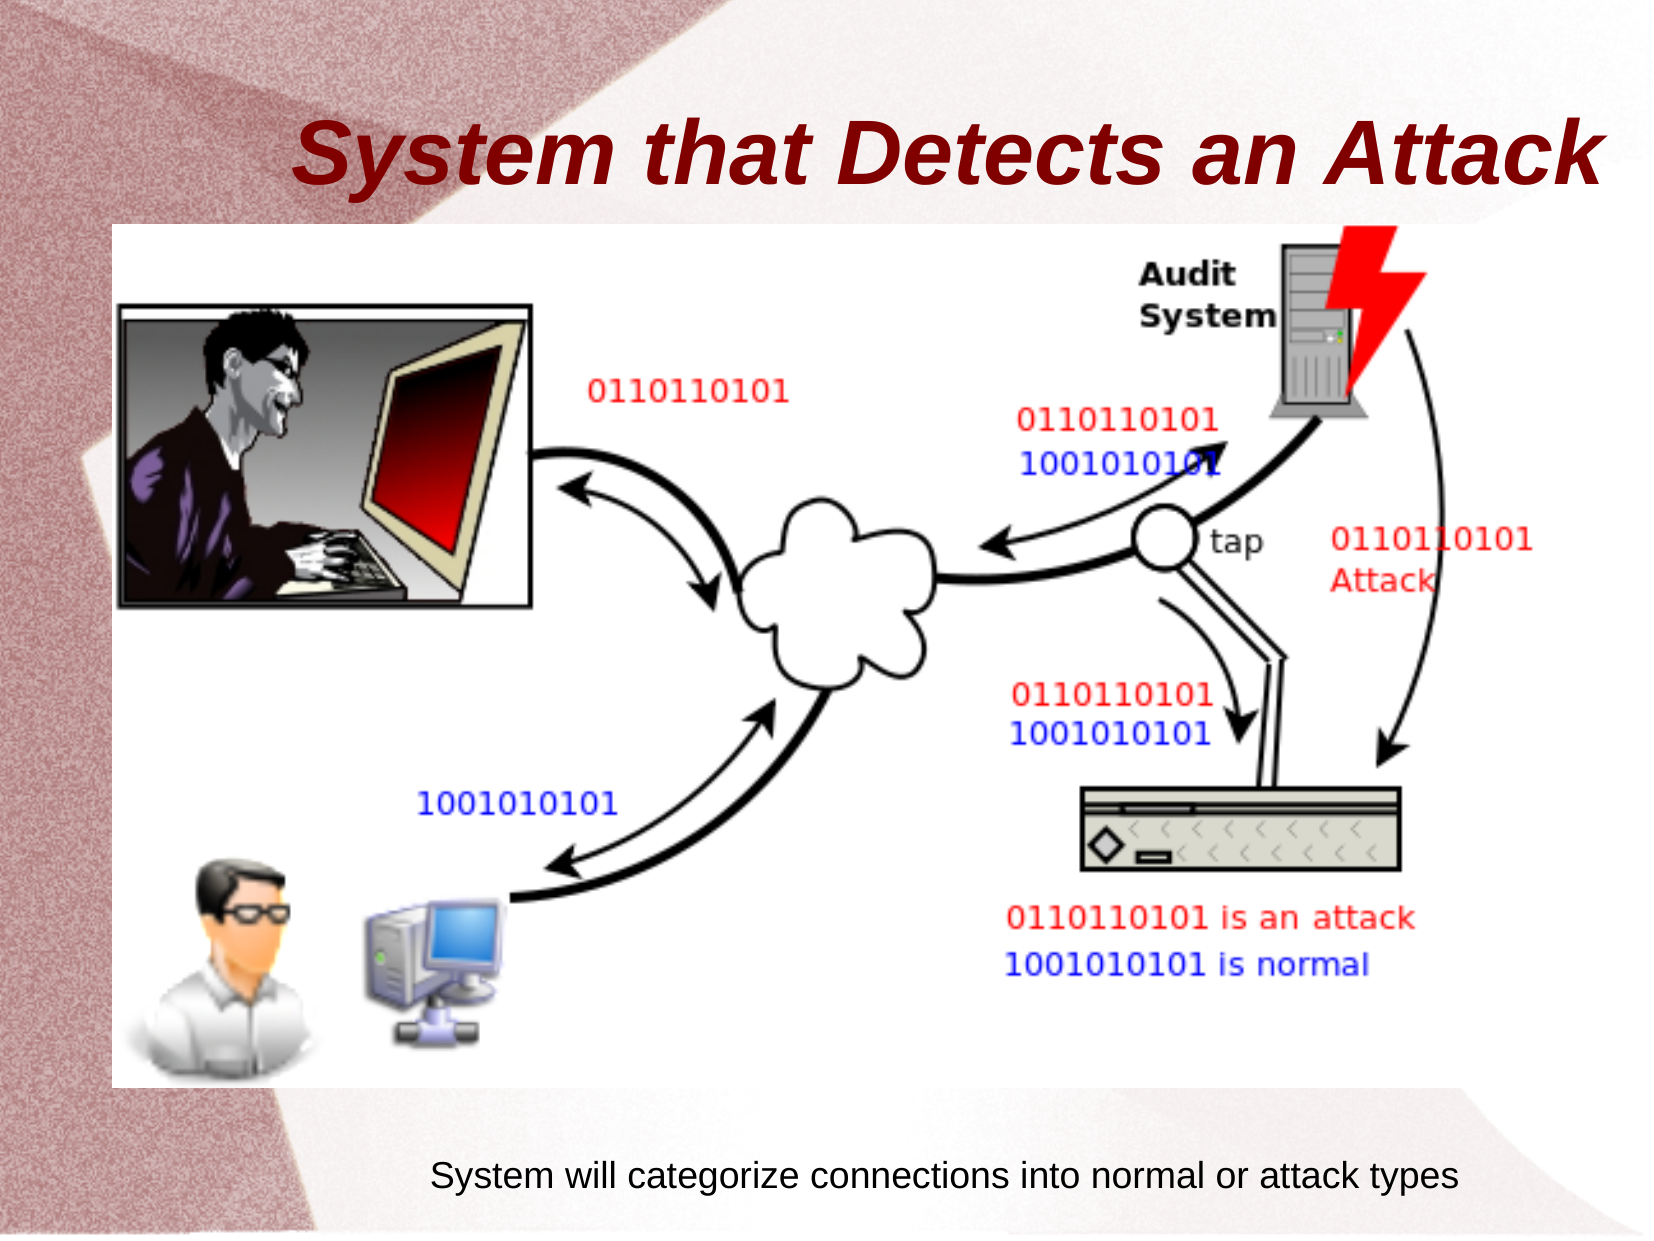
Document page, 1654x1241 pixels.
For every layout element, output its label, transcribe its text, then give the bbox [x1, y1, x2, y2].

title System that Detects an Attack [262, 49, 1607, 257]
picture [0, 0, 1654, 1241]
text_box System will categorize connections into normal or attack types [414, 1147, 1486, 1205]
